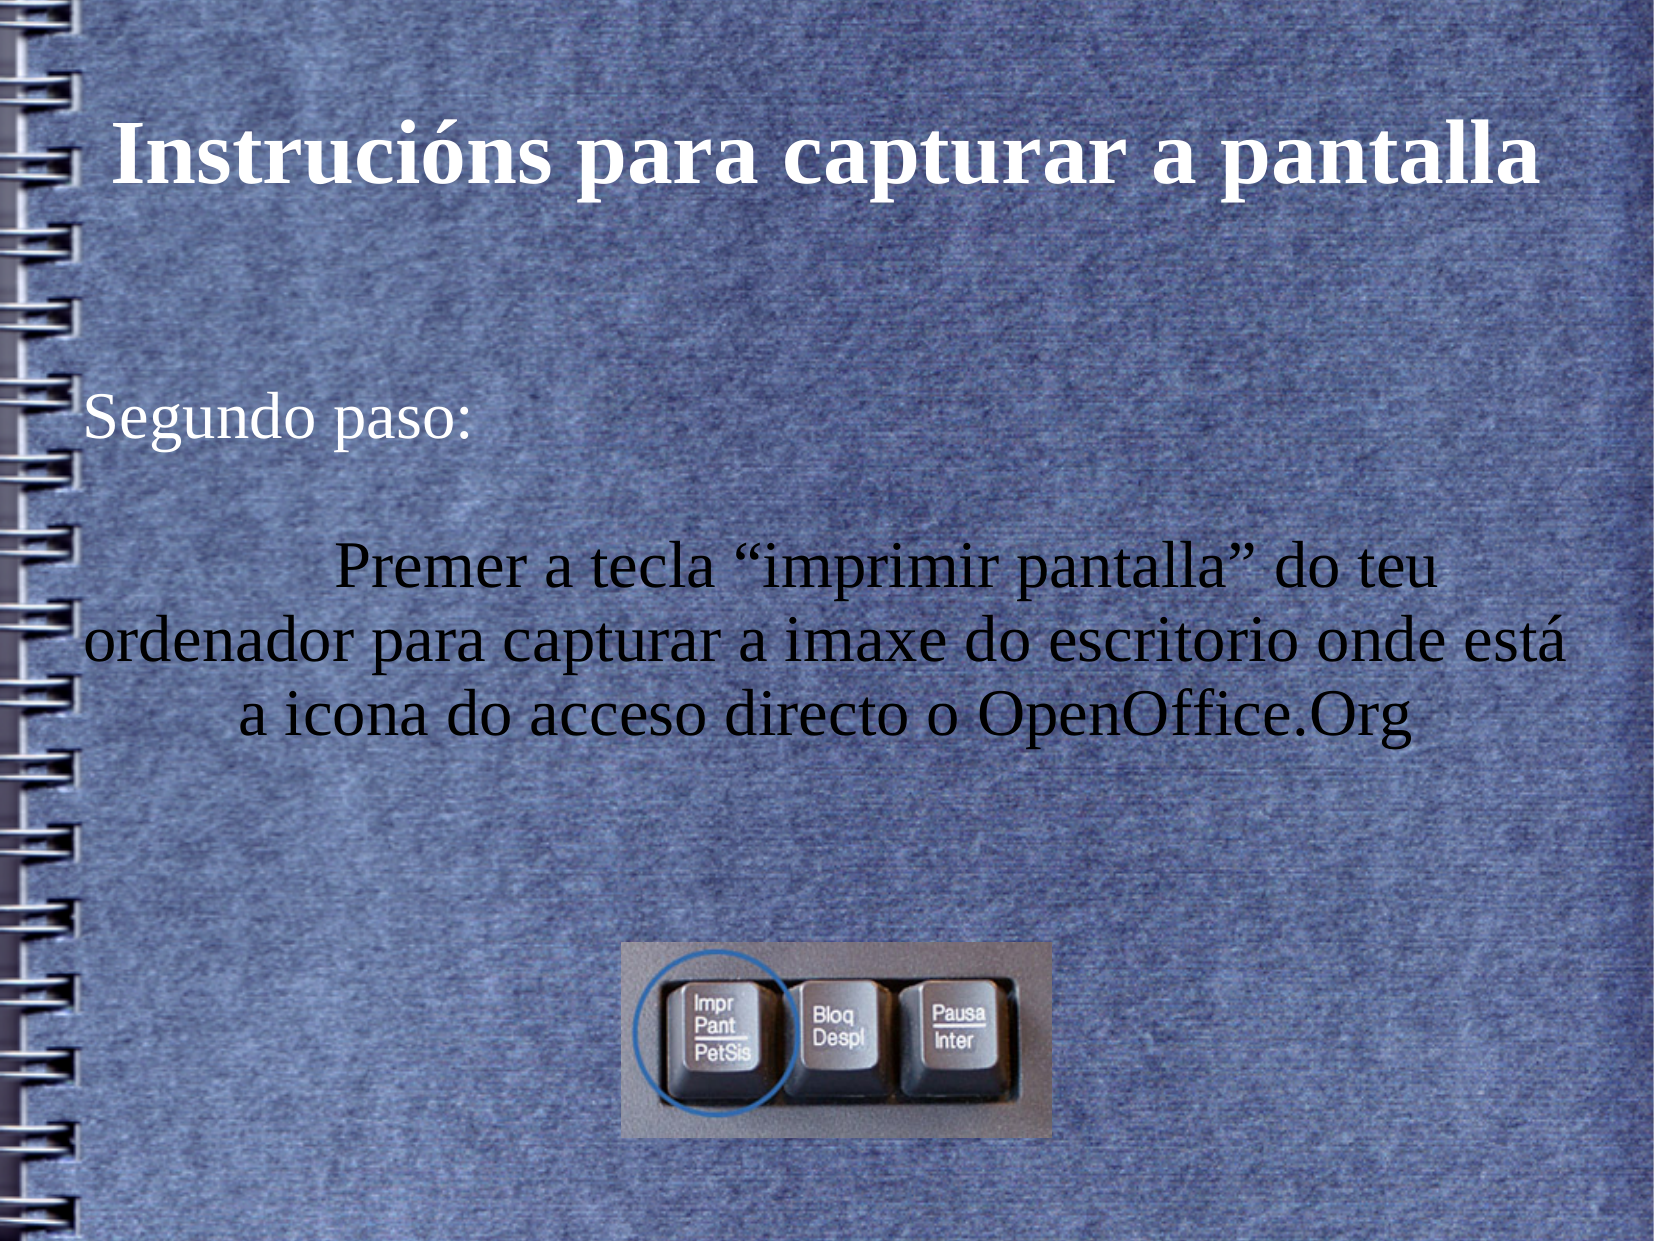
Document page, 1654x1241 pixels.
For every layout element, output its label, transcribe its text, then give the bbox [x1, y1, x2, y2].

picture [0, 0, 1654, 1241]
subtitle Segundo paso: Premer a tecla “imprimir pantalla” do teu ordenador para capturar a imaxe do escritorio onde está a icona do acceso directo o OpenOffice.Org [82, 295, 1571, 908]
title Instrucións para capturar a pantalla [82, 49, 1571, 257]
